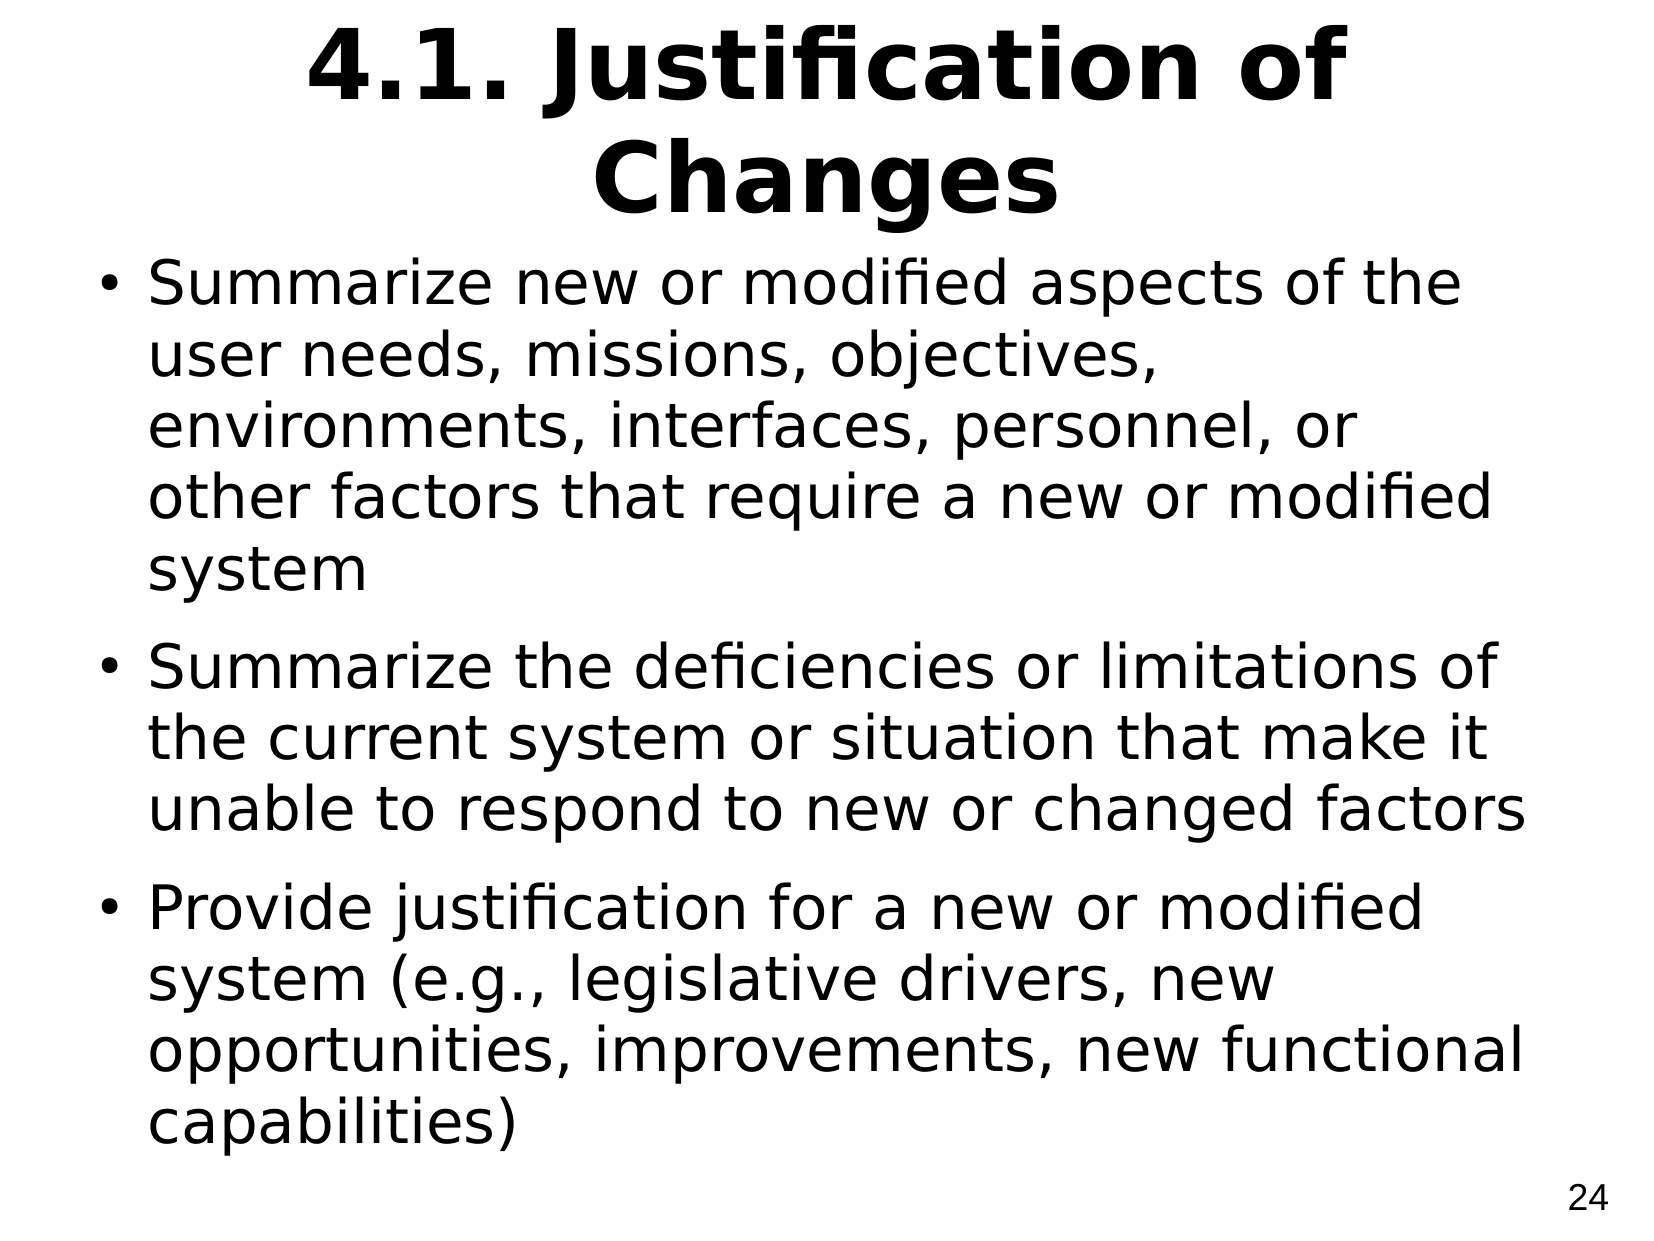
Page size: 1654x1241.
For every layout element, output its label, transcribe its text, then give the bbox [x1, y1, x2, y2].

title 4.1. Justification of Changes [82, 8, 1571, 236]
list Summarize new or modified aspects of the user needs, missions, objectives, environments, interfaces, personnel, or other factors that require a new or modified system Summarize the deficiencies or limitations of the current system or situation that make it unable to respond to new or changed factors Provide justification for a new or modified system (e.g., legislative drivers, new opportunities, improvements, new functional capabilities) [82, 248, 1538, 1186]
